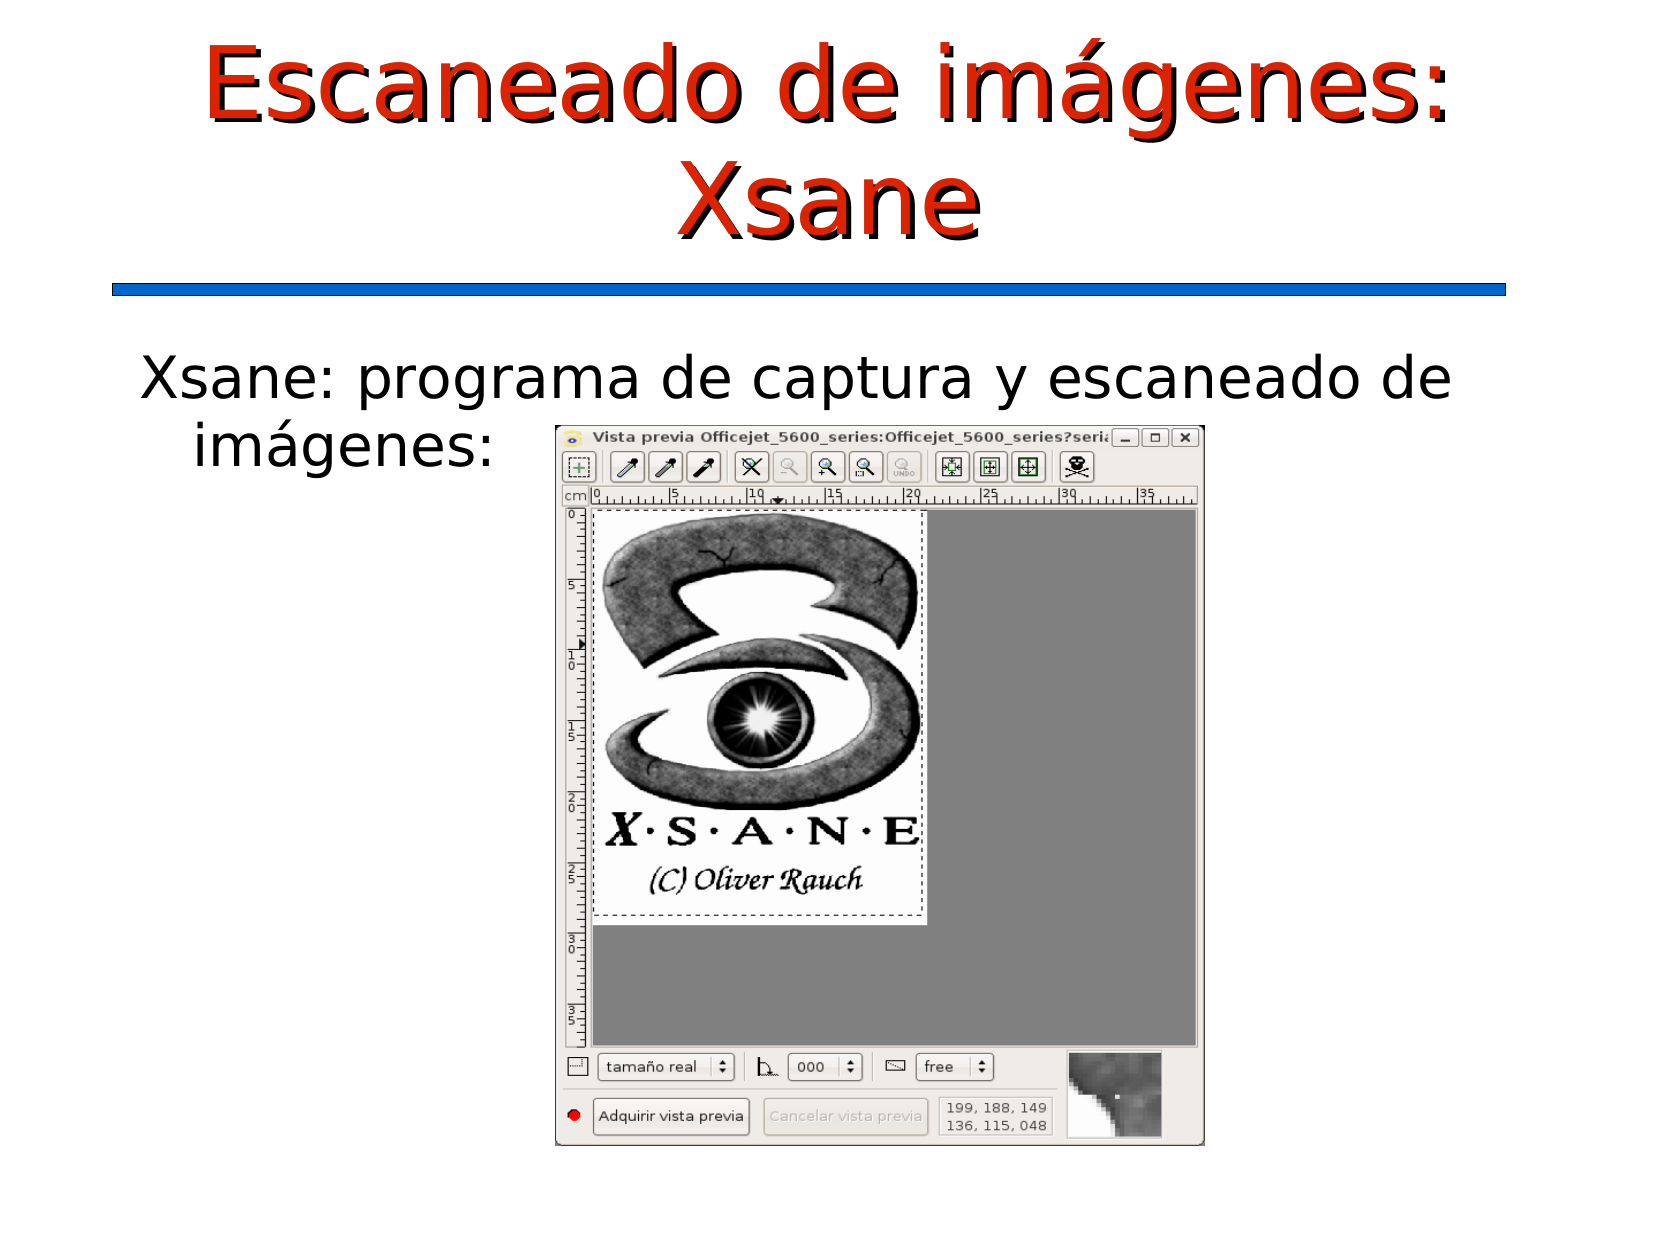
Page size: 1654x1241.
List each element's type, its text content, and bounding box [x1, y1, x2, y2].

list Xsane: programa de captura y escaneado de imágenes: [121, 344, 1534, 1127]
title Escaneado de imágenes: Xsane [121, 25, 1534, 258]
picture [555, 425, 1205, 1146]
